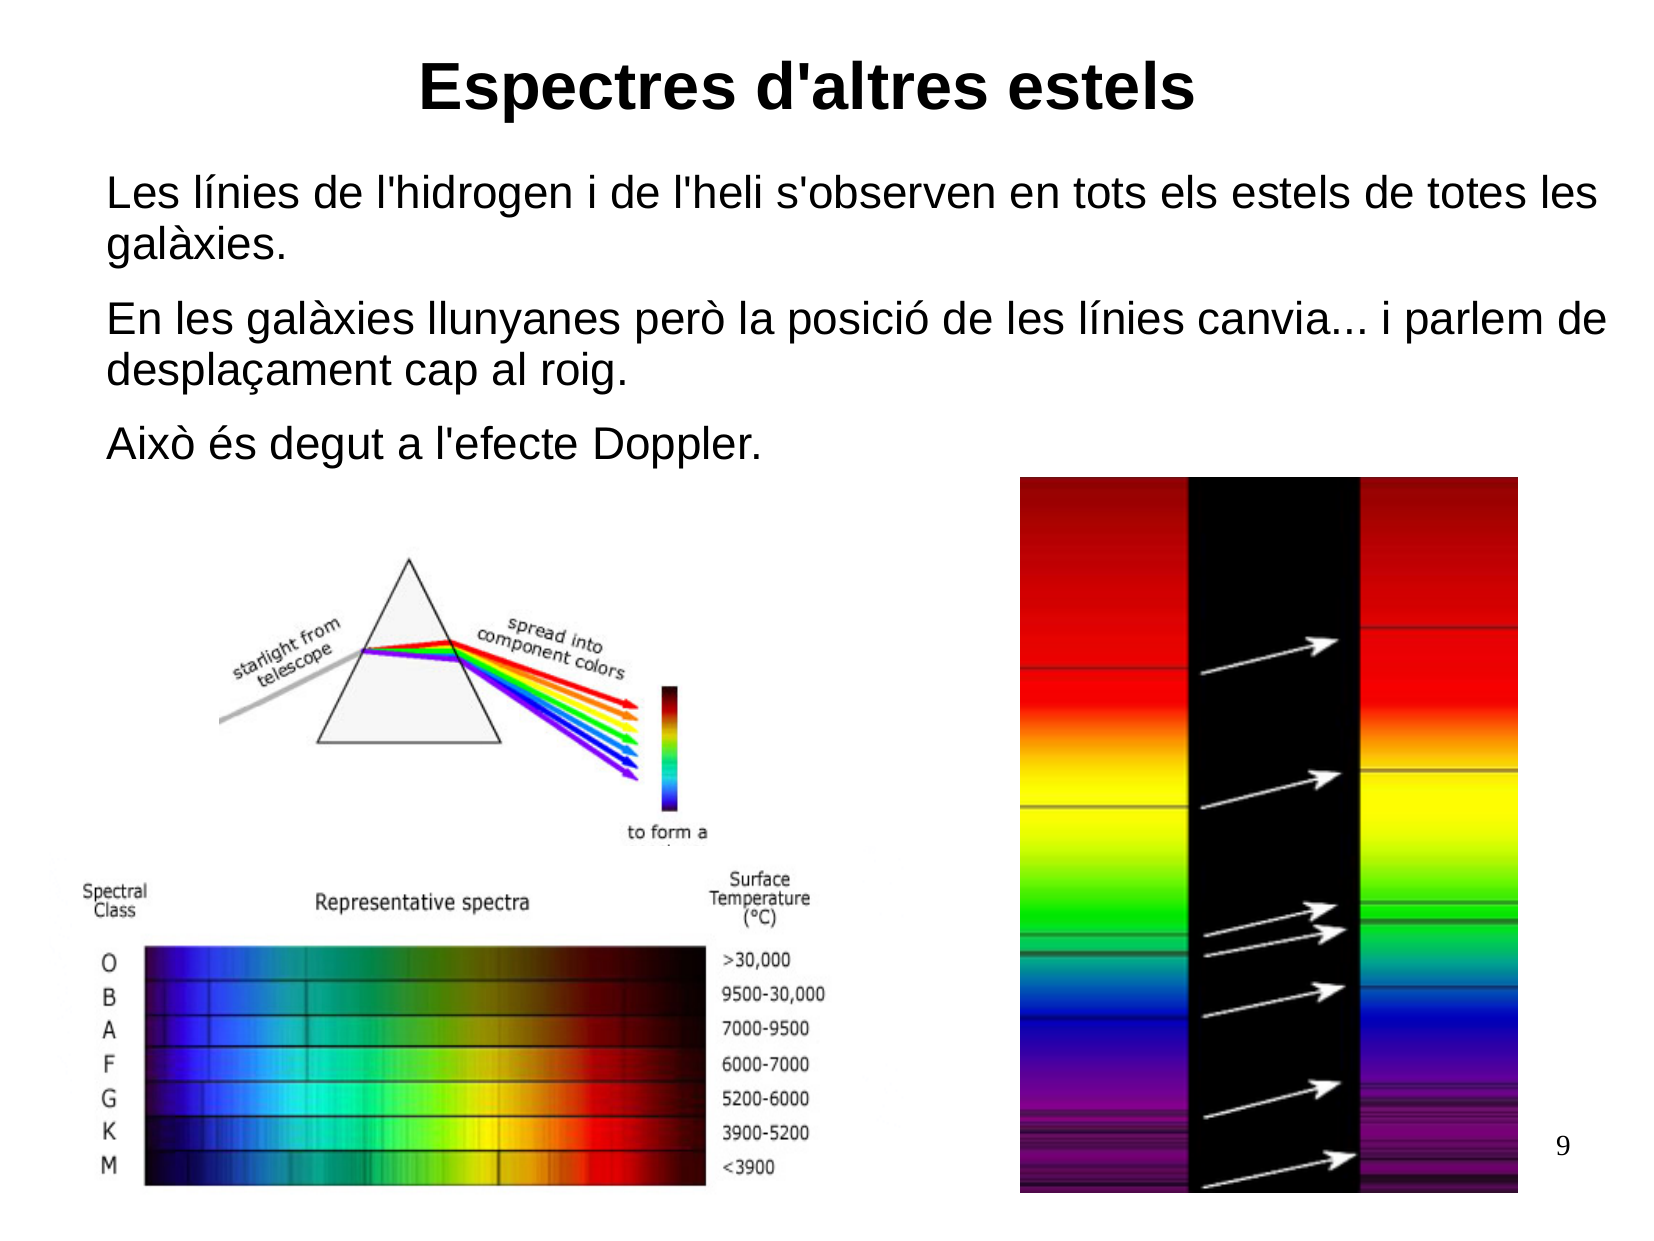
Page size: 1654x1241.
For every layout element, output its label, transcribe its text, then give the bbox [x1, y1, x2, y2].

picture [1020, 478, 1518, 1193]
text_box Espectres d'altres estels [403, 41, 1251, 132]
picture [49, 522, 904, 1205]
text_box Les línies de l'hidrogen i de l'heli s'observen en tots els estels de totes les galàxies. En les galàxies llunyanes però la posició de les línies canvia... i parlem de desplaçament cap al roig. Això és degut a l'efecte Doppler. [92, 159, 1634, 478]
